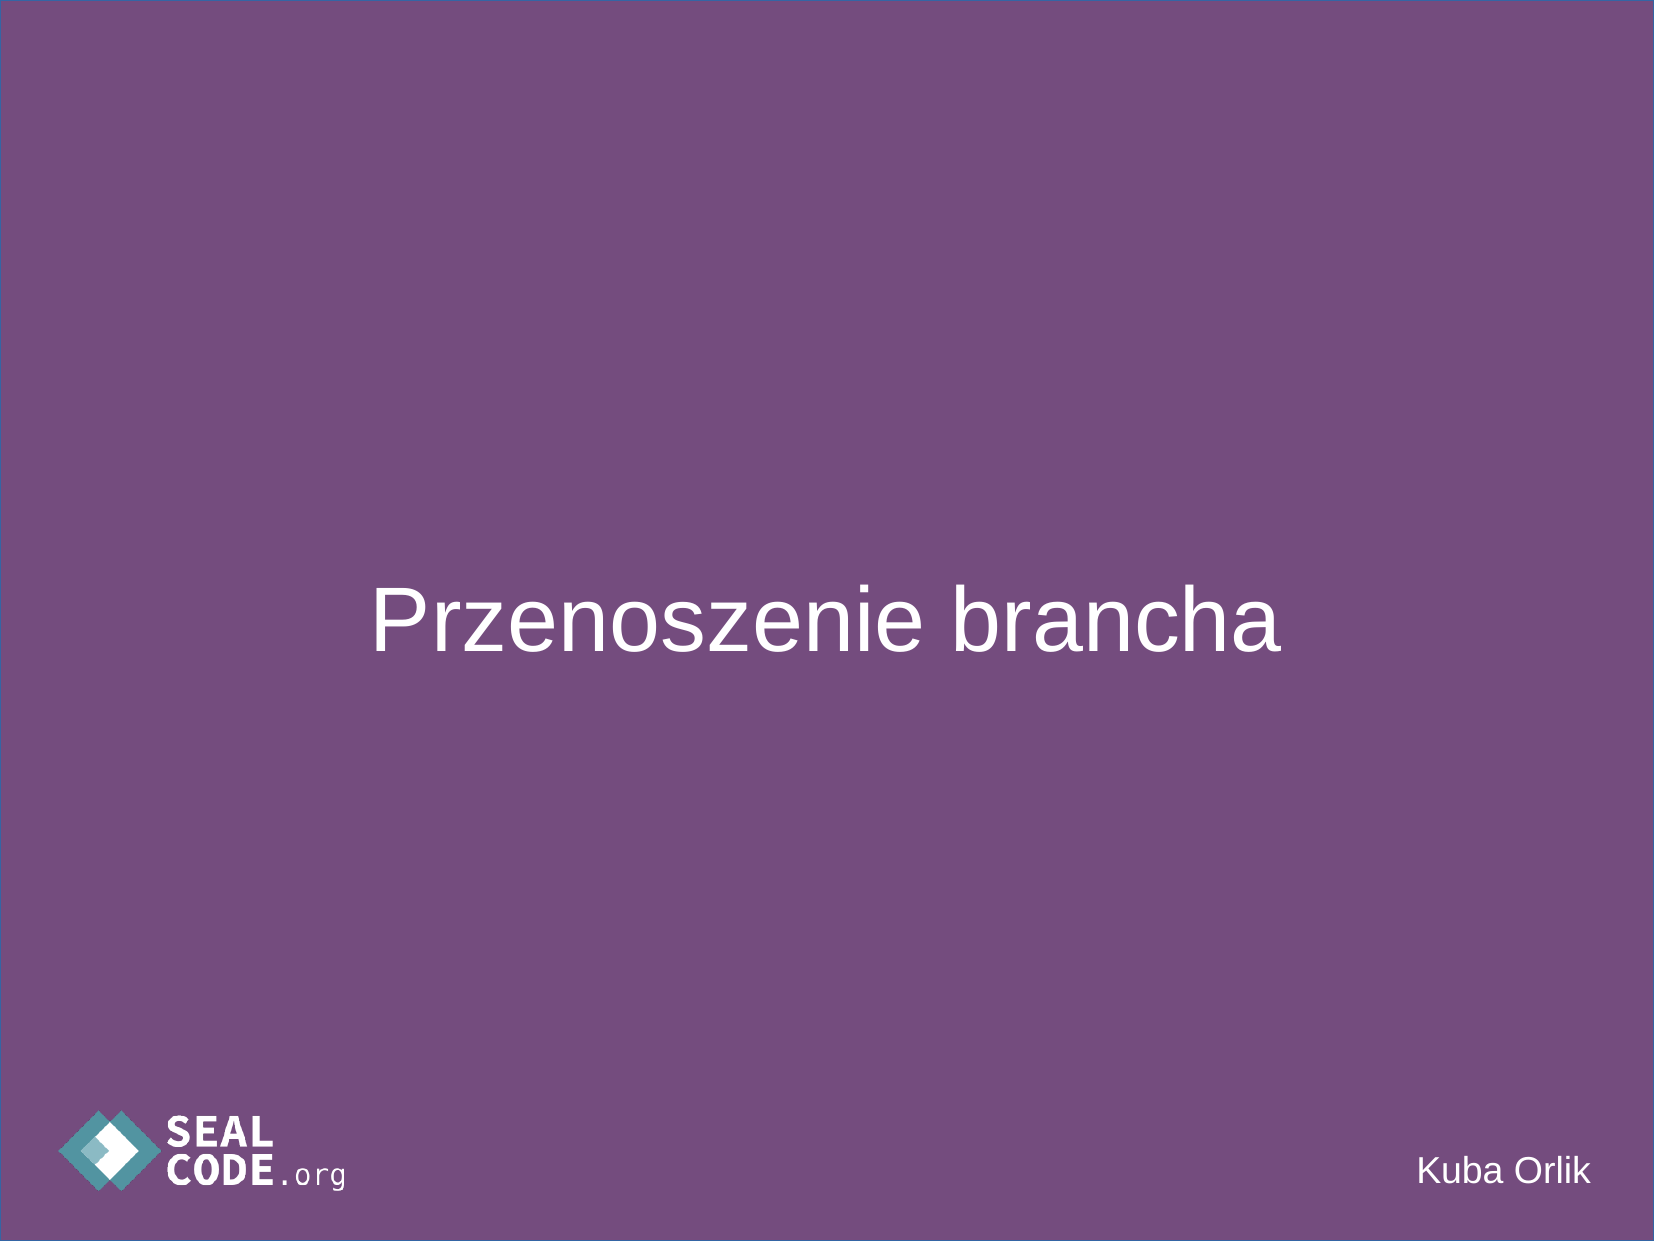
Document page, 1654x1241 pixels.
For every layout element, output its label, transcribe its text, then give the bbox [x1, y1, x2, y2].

title Przenoszenie brancha [82, 516, 1571, 724]
picture [58, 1110, 344, 1191]
